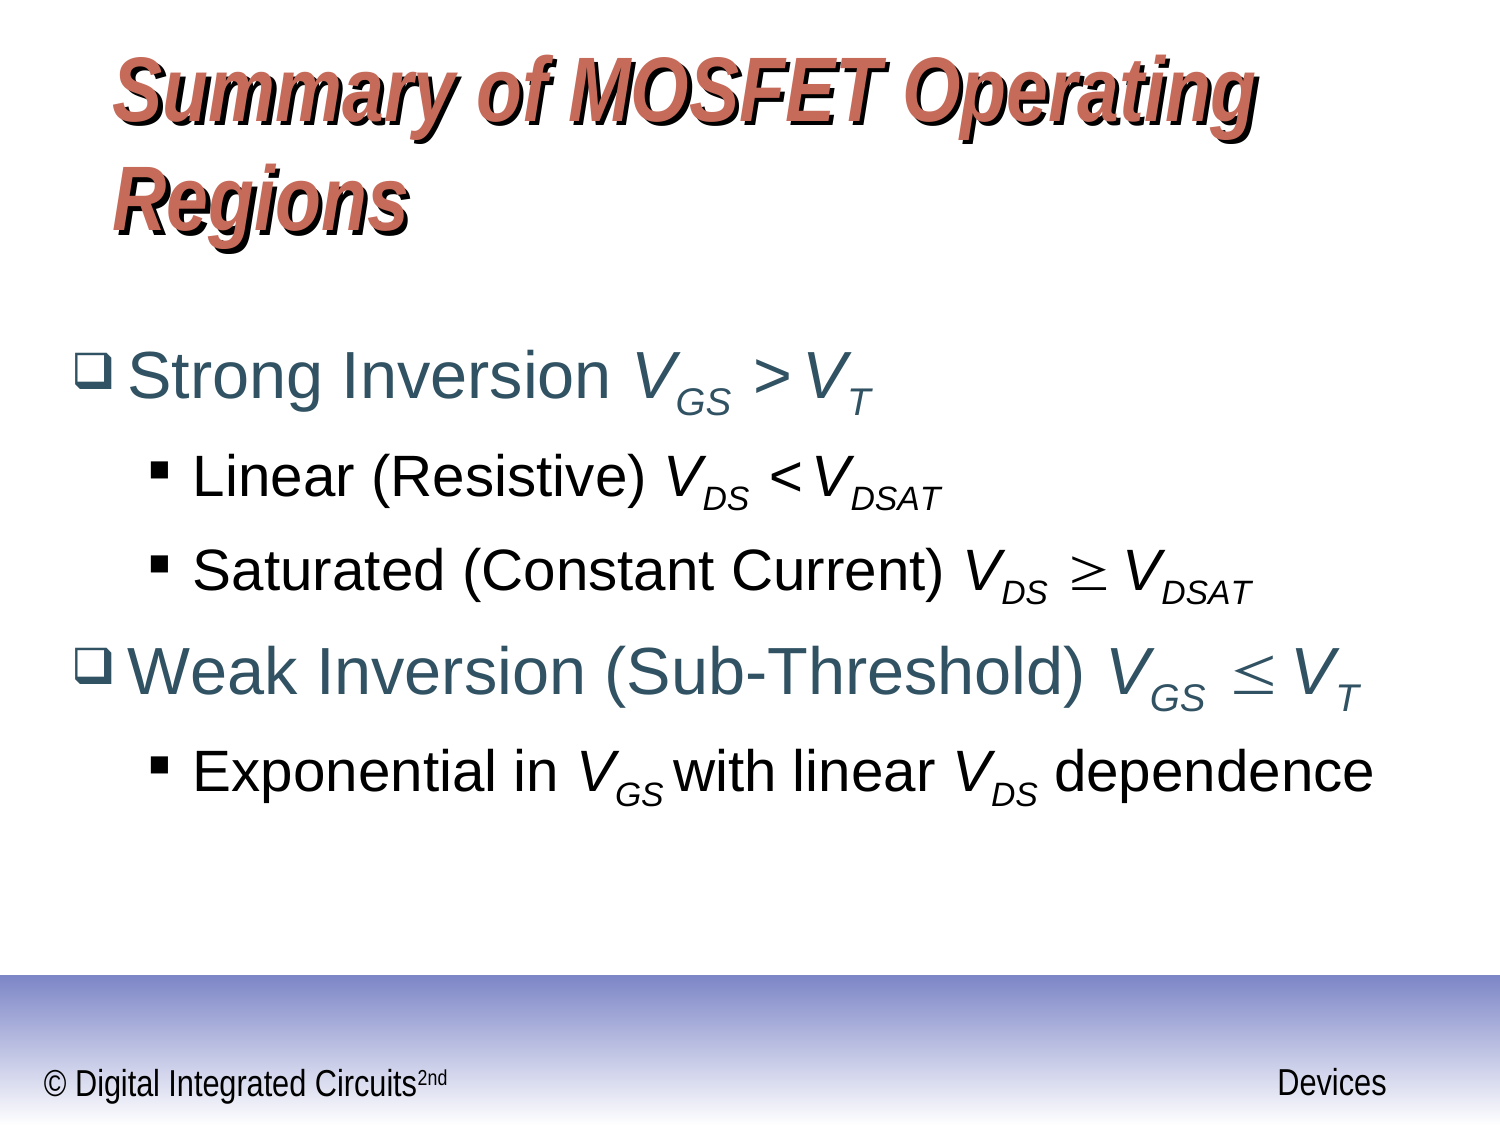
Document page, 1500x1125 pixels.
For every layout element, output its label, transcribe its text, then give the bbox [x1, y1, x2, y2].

list Strong Inversion VGS > VT Linear (Resistive) VDS < VDSAT Saturated (Constant Current) VDS  VDSAT Weak Inversion (Sub-Threshold) VGS  VT Exponential in VGS with linear VDS dependence [56, 324, 1434, 1001]
title Summary of MOSFET Operating Regions [97, 21, 1373, 257]
